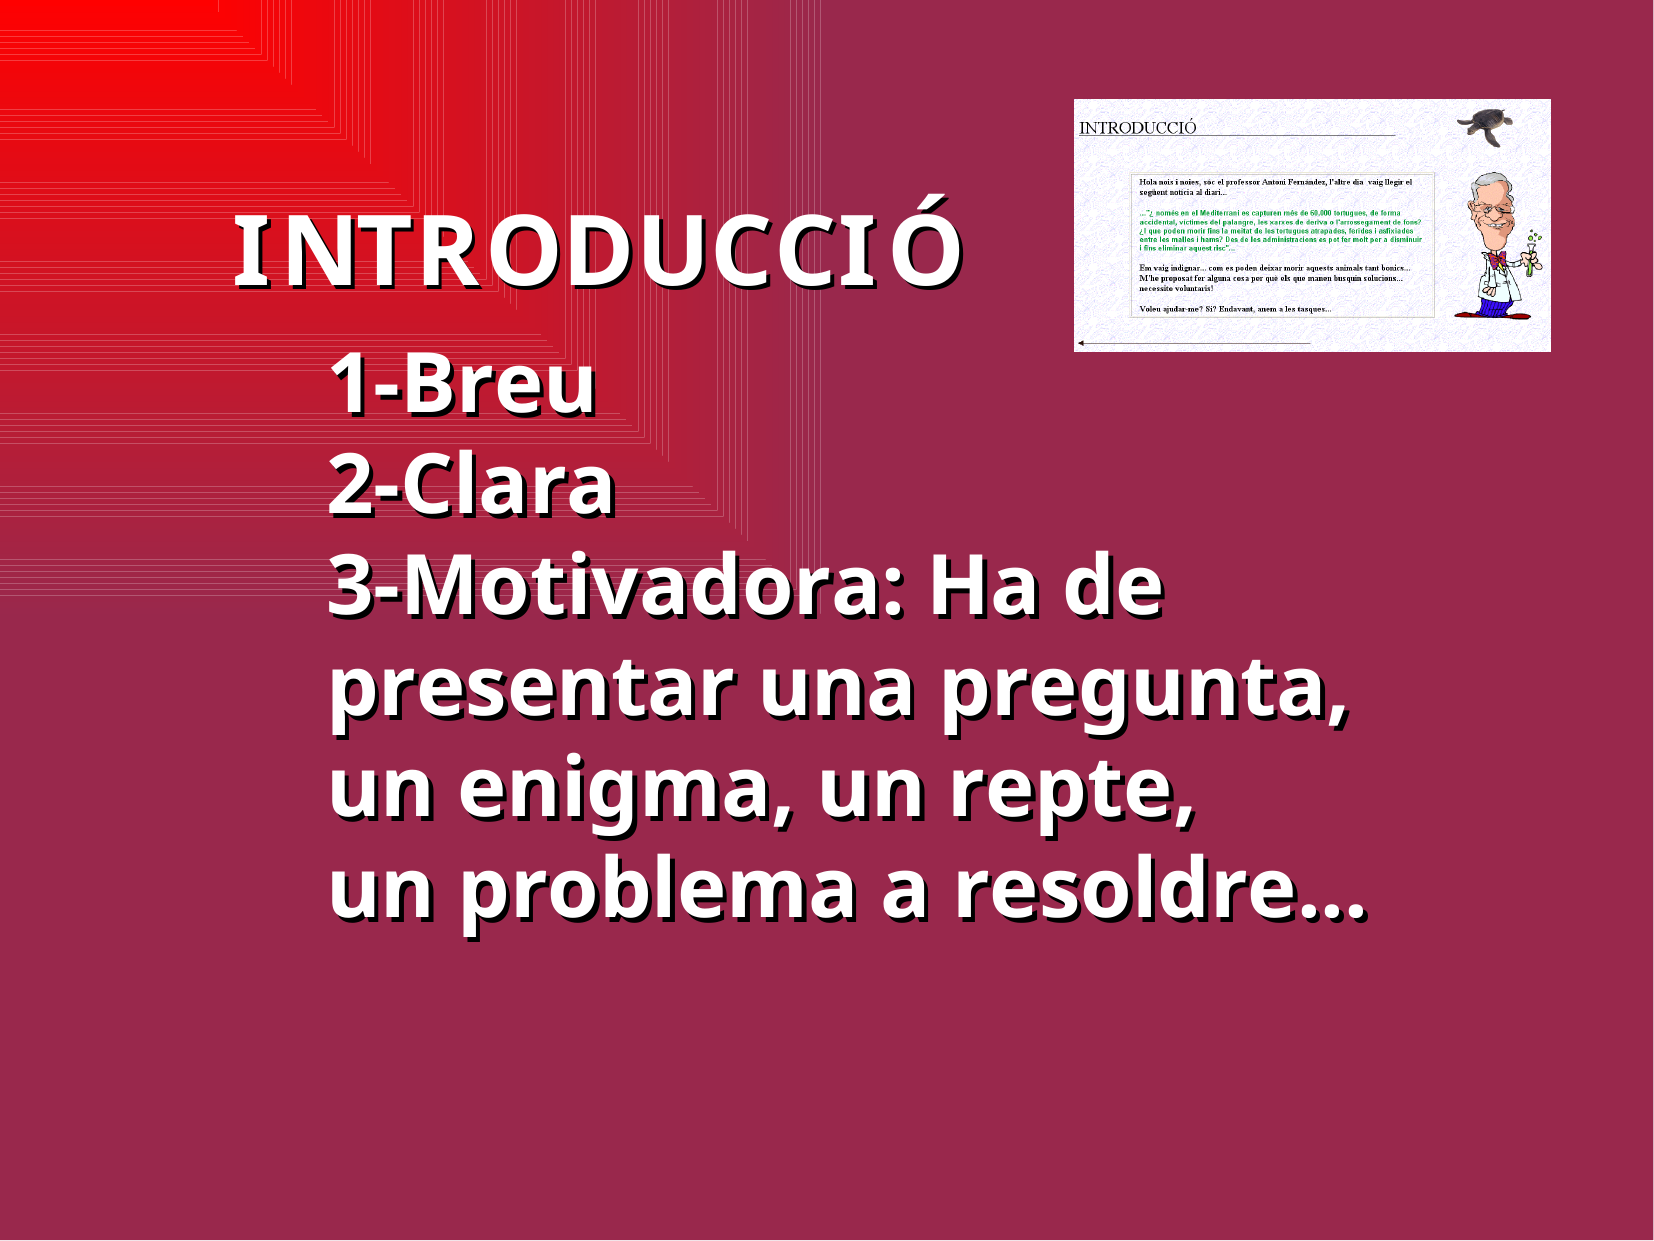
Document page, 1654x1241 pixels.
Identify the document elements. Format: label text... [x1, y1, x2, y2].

picture [215, 178, 998, 318]
text_box 1-Breu 2-Clara 3-Motivadora: Ha de presentar una pregunta, un enigma, un repte, un problema a resoldre... [326, 328, 1588, 935]
picture [1074, 99, 1551, 352]
